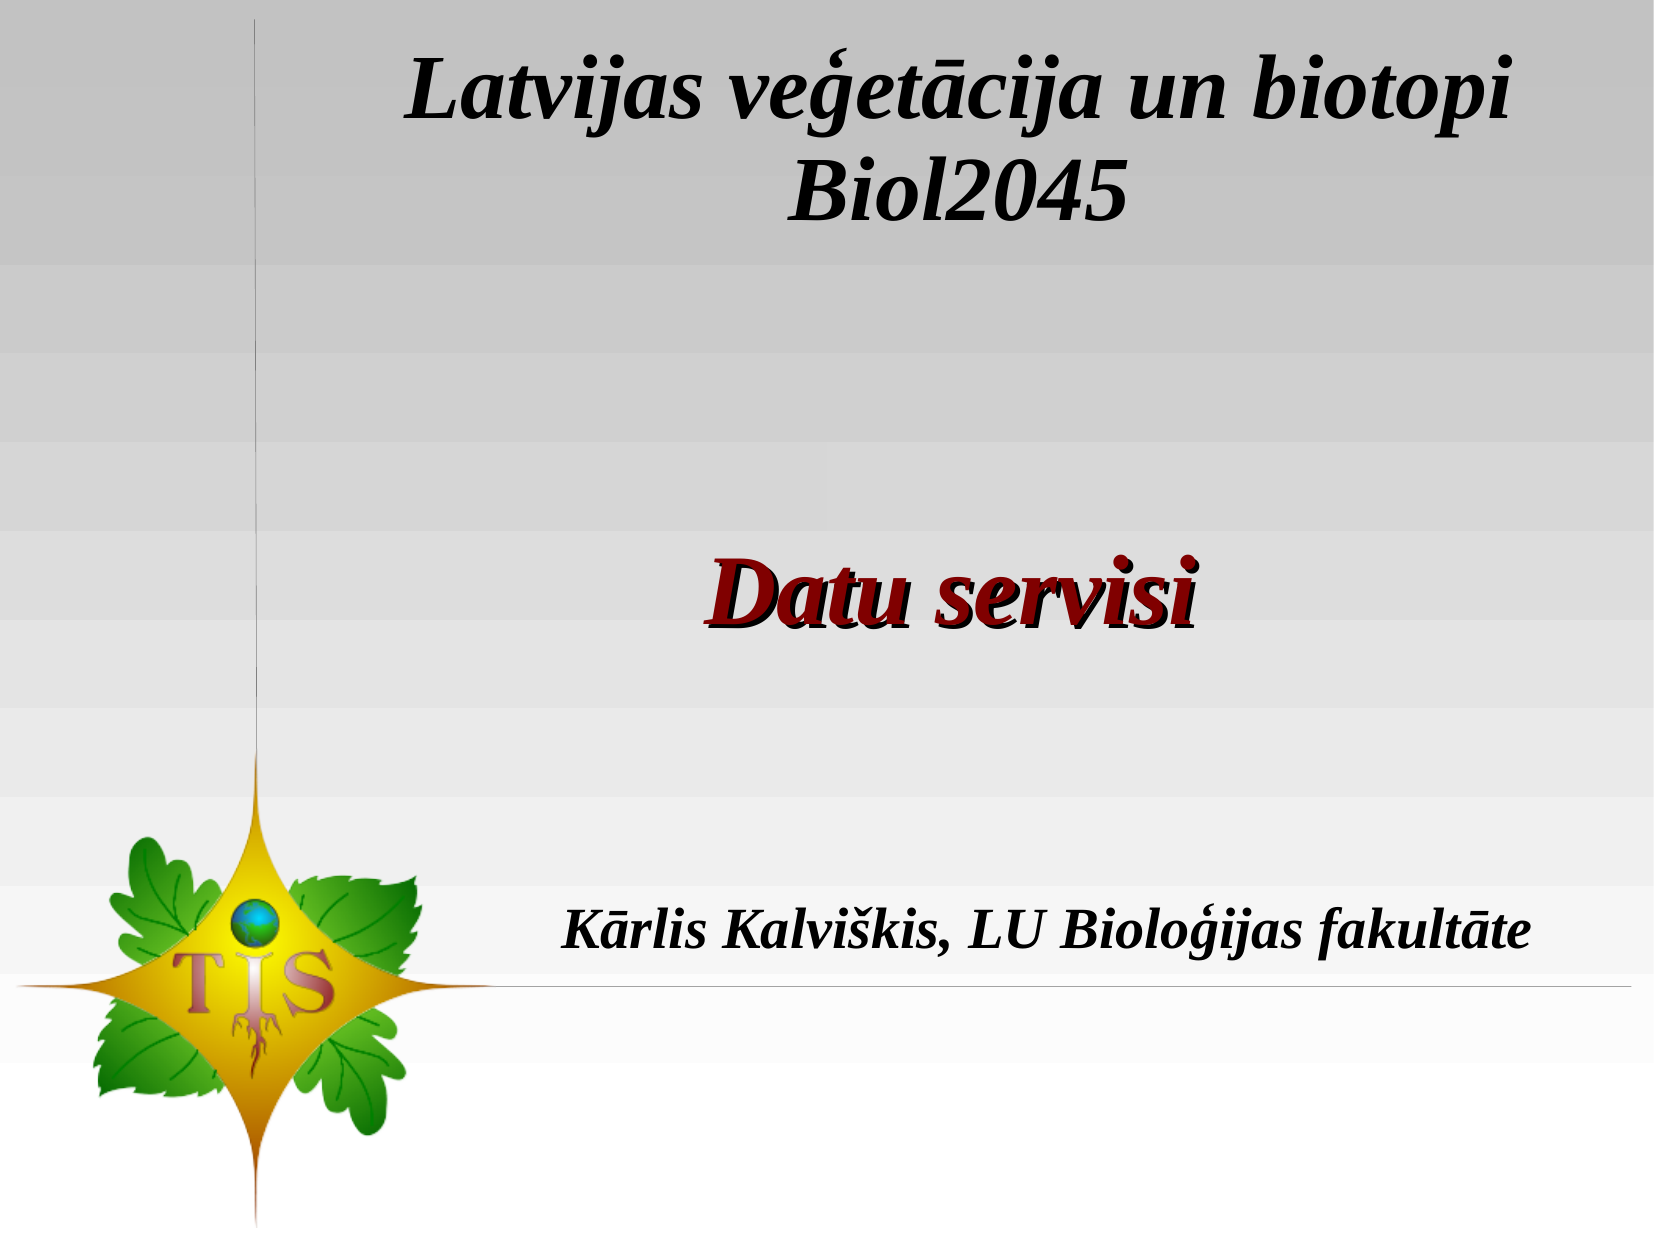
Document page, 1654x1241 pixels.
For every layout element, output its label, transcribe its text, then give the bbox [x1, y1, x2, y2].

picture [0, 0, 1654, 1241]
title Datu servisi [295, 324, 1607, 857]
